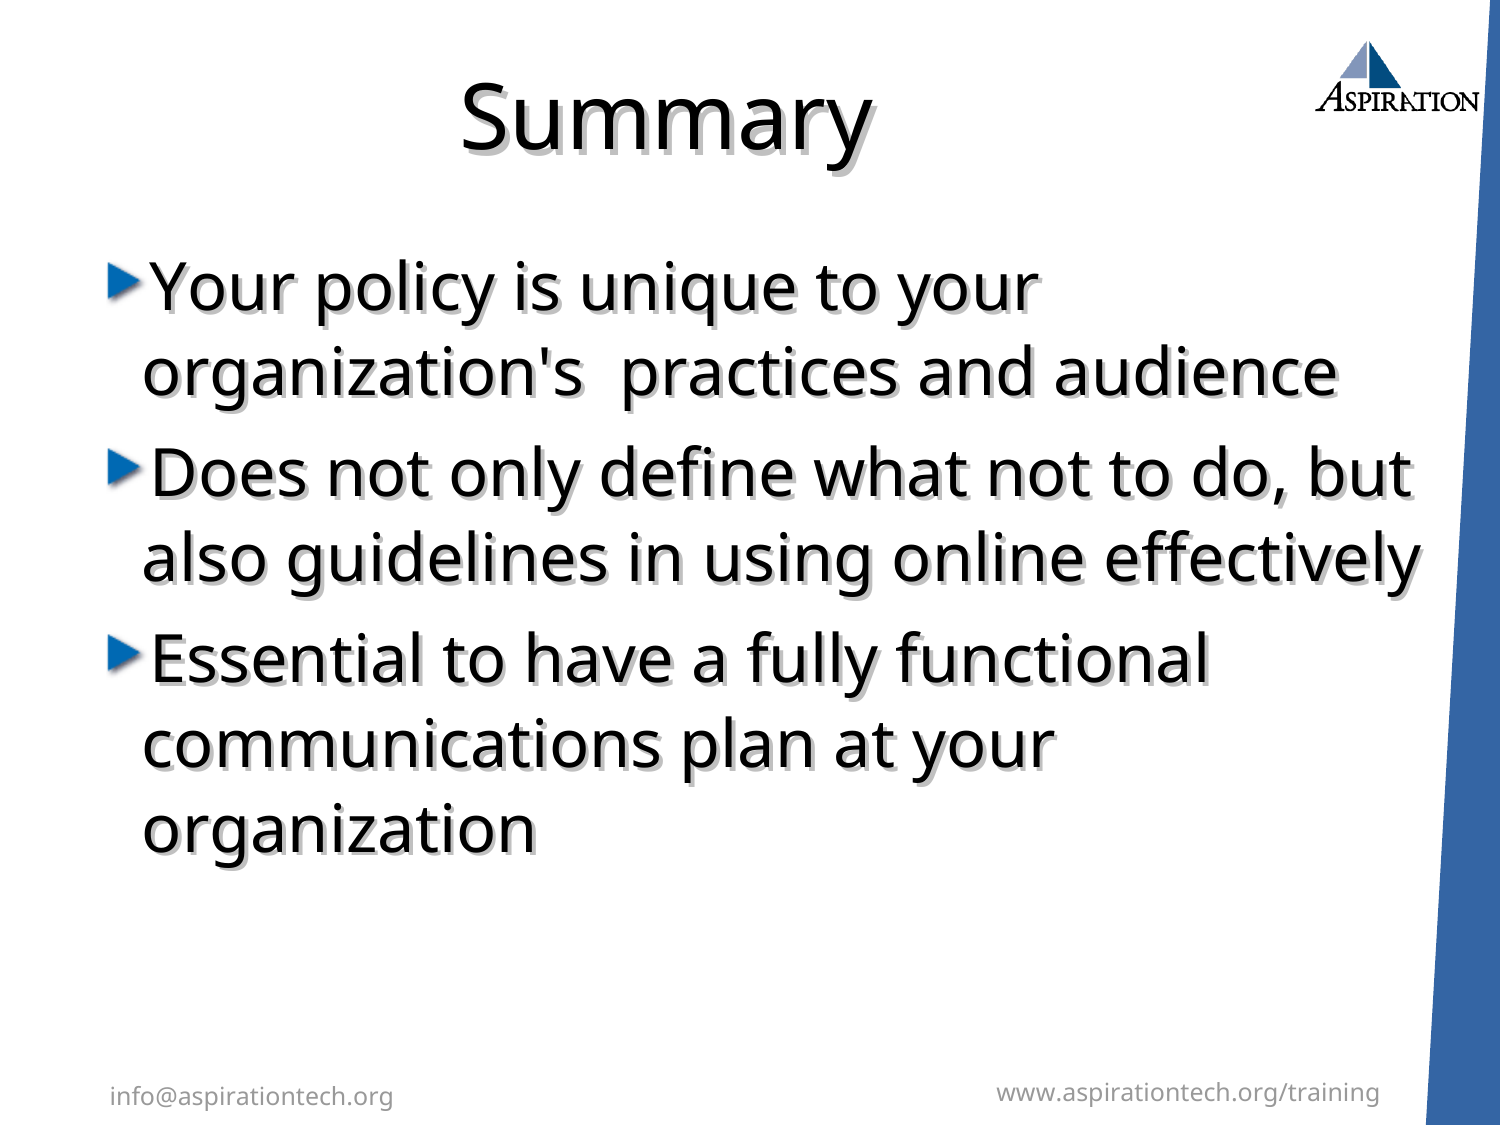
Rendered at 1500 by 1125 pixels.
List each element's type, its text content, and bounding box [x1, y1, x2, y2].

title Summary [49, 19, 1284, 206]
list Your policy is unique to your organization's practices and audience Does not only define what not to do, but also guidelines in using online effectively Essential to have a fully functional communications plan at your organization [49, 238, 1447, 892]
picture [1315, 41, 1480, 120]
